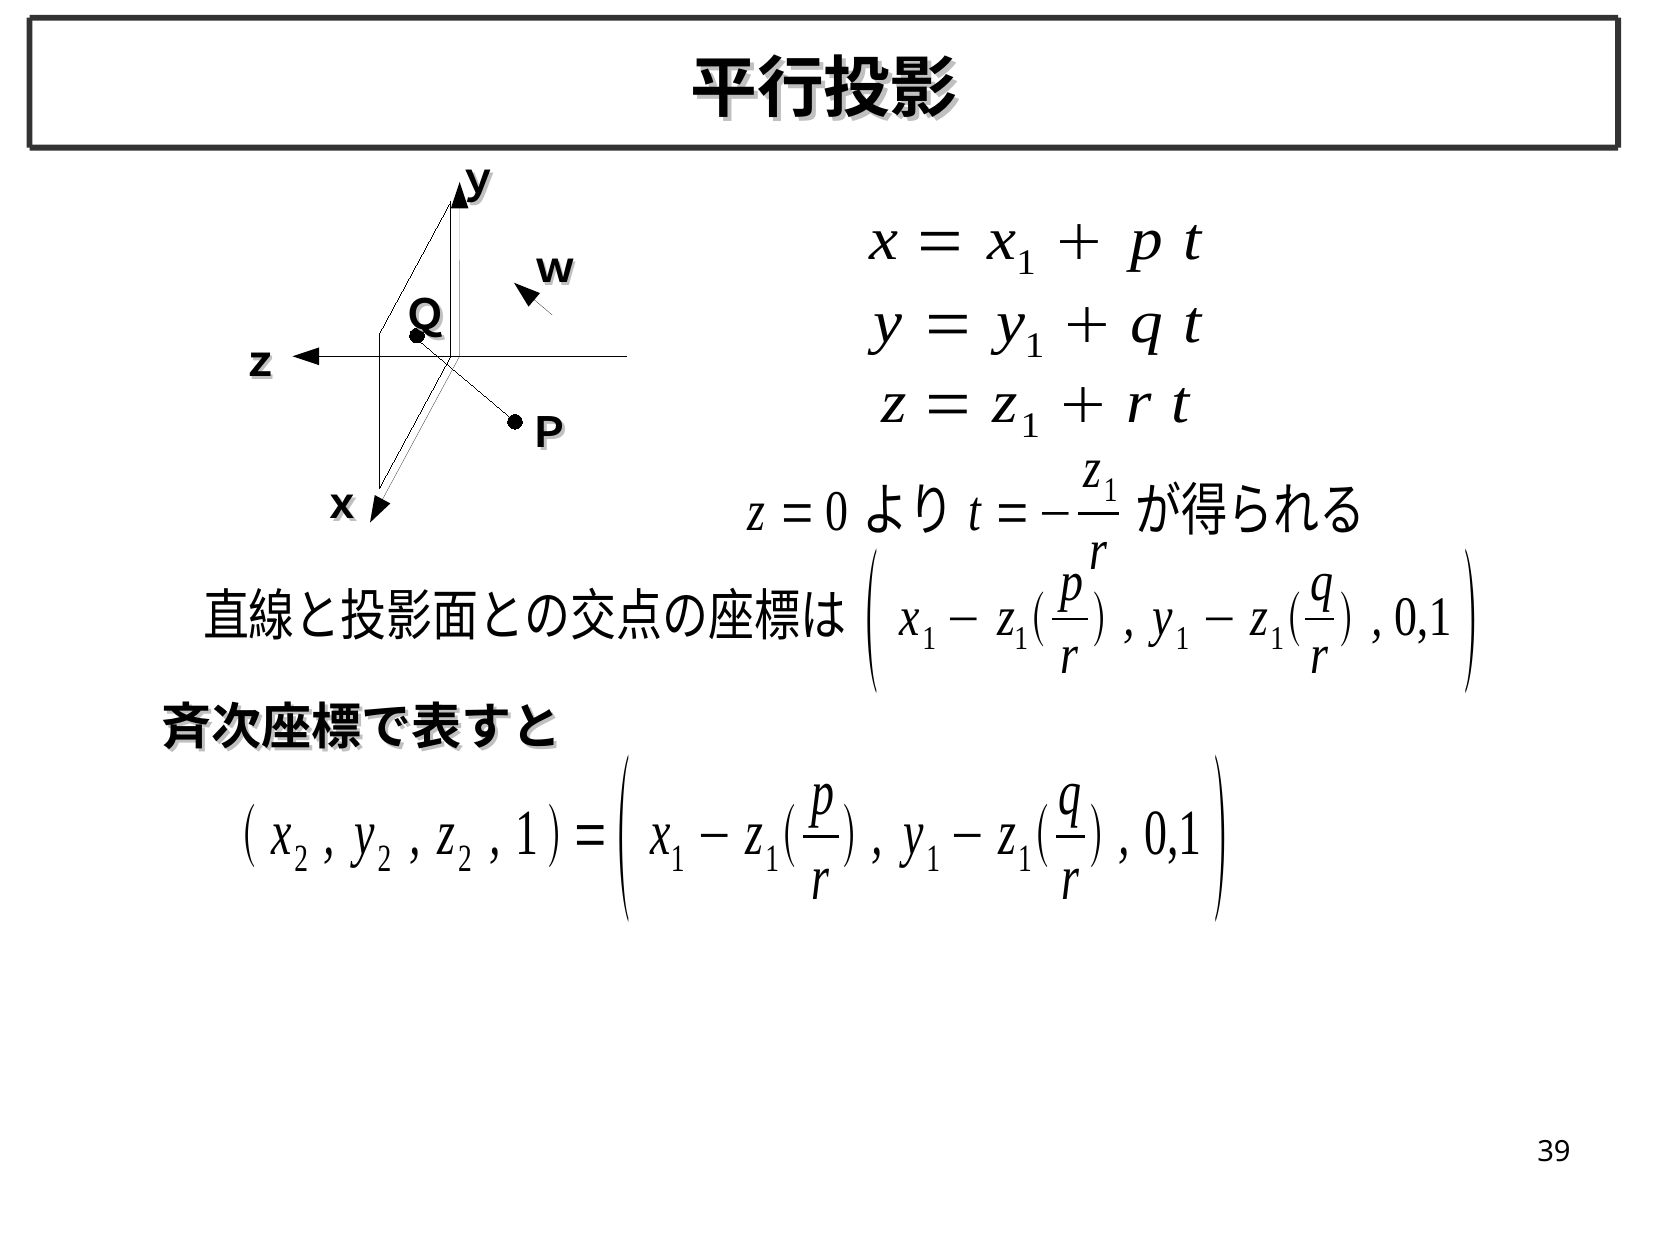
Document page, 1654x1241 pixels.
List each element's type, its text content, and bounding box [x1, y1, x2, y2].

text_box ｘ [307, 462, 378, 544]
text_box ｗ [519, 226, 591, 308]
chart [183, 206, 1495, 694]
text_box 平行投影 [29, 17, 1619, 148]
chart [222, 750, 1243, 923]
text_box Ｐ [513, 391, 585, 473]
text_box ｚ [224, 321, 296, 402]
text_box ｙ [442, 137, 514, 219]
text_box 斉次座標で表すと [146, 679, 720, 748]
text_box Ｑ [389, 273, 461, 355]
text_box [507, 414, 513, 429]
